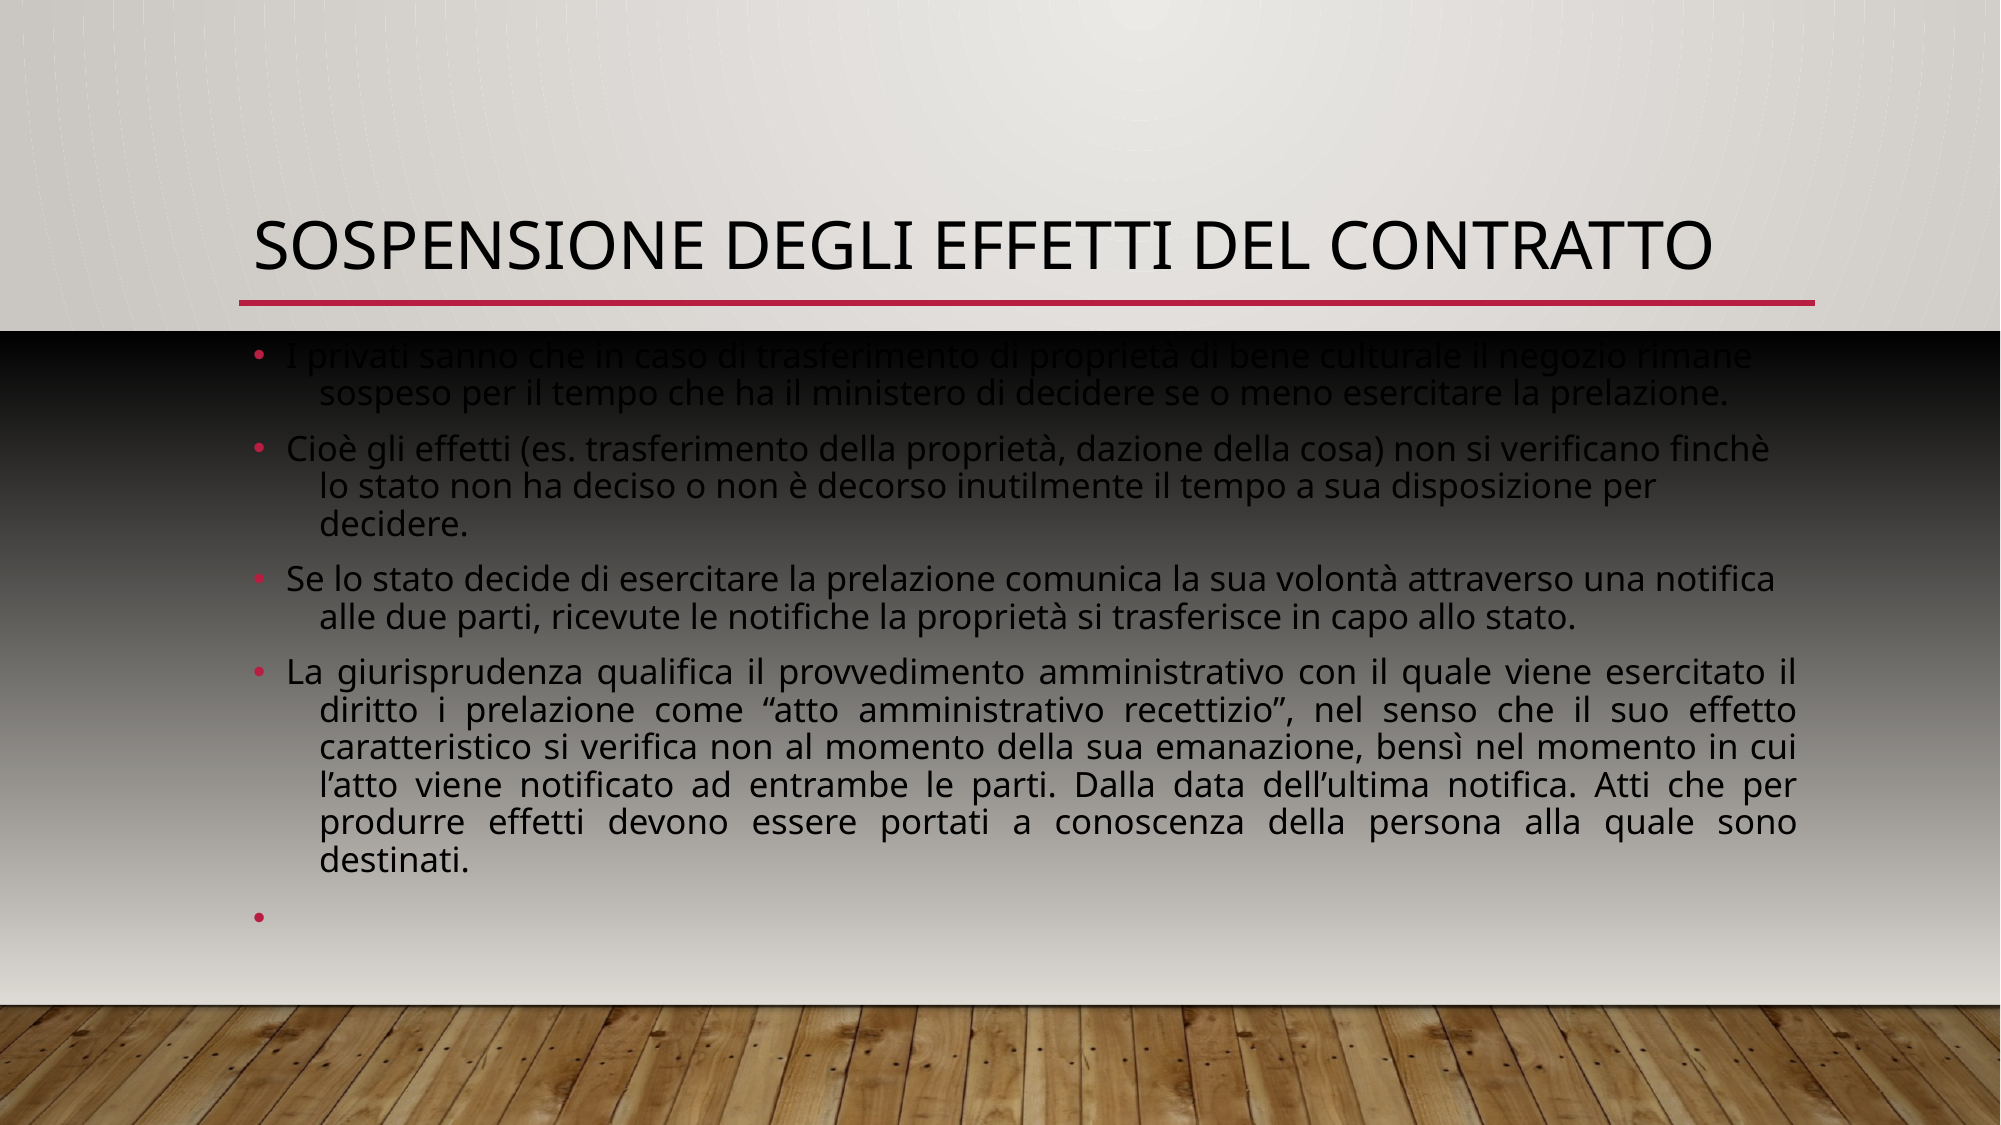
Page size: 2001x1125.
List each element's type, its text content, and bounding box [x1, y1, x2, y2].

list I privati sanno che in caso di trasferimento di proprietà di bene culturale il negozio rimane sospeso per il tempo che ha il ministero di decidere se o meno esercitare la prelazione. Cioè gli effetti (es. trasferimento della proprietà, dazione della cosa) non si verificano finchè lo stato non ha deciso o non è decorso inutilmente il tempo a sua disposizione per decidere. Se lo stato decide di esercitare la prelazione comunica la sua volontà attraverso una notifica alle due parti, ricevute le notifiche la proprietà si trasferisce in capo allo stato. La giurisprudenza qualifica il provvedimento amministrativo con il quale viene esercitato il diritto i prelazione come “atto amministrativo recettizio”, nel senso che il suo effetto caratteristico si verifica non al momento della sua emanazione, bensì nel momento in cui l’atto viene notificato ad entrambe le parti. Dalla data dell’ultima notifica. Atti che per produrre effetti devono essere portati a conoscenza della persona alla quale sono destinati. [238, 330, 1814, 897]
title sospensione degli effetti del contratto [238, 131, 1814, 305]
